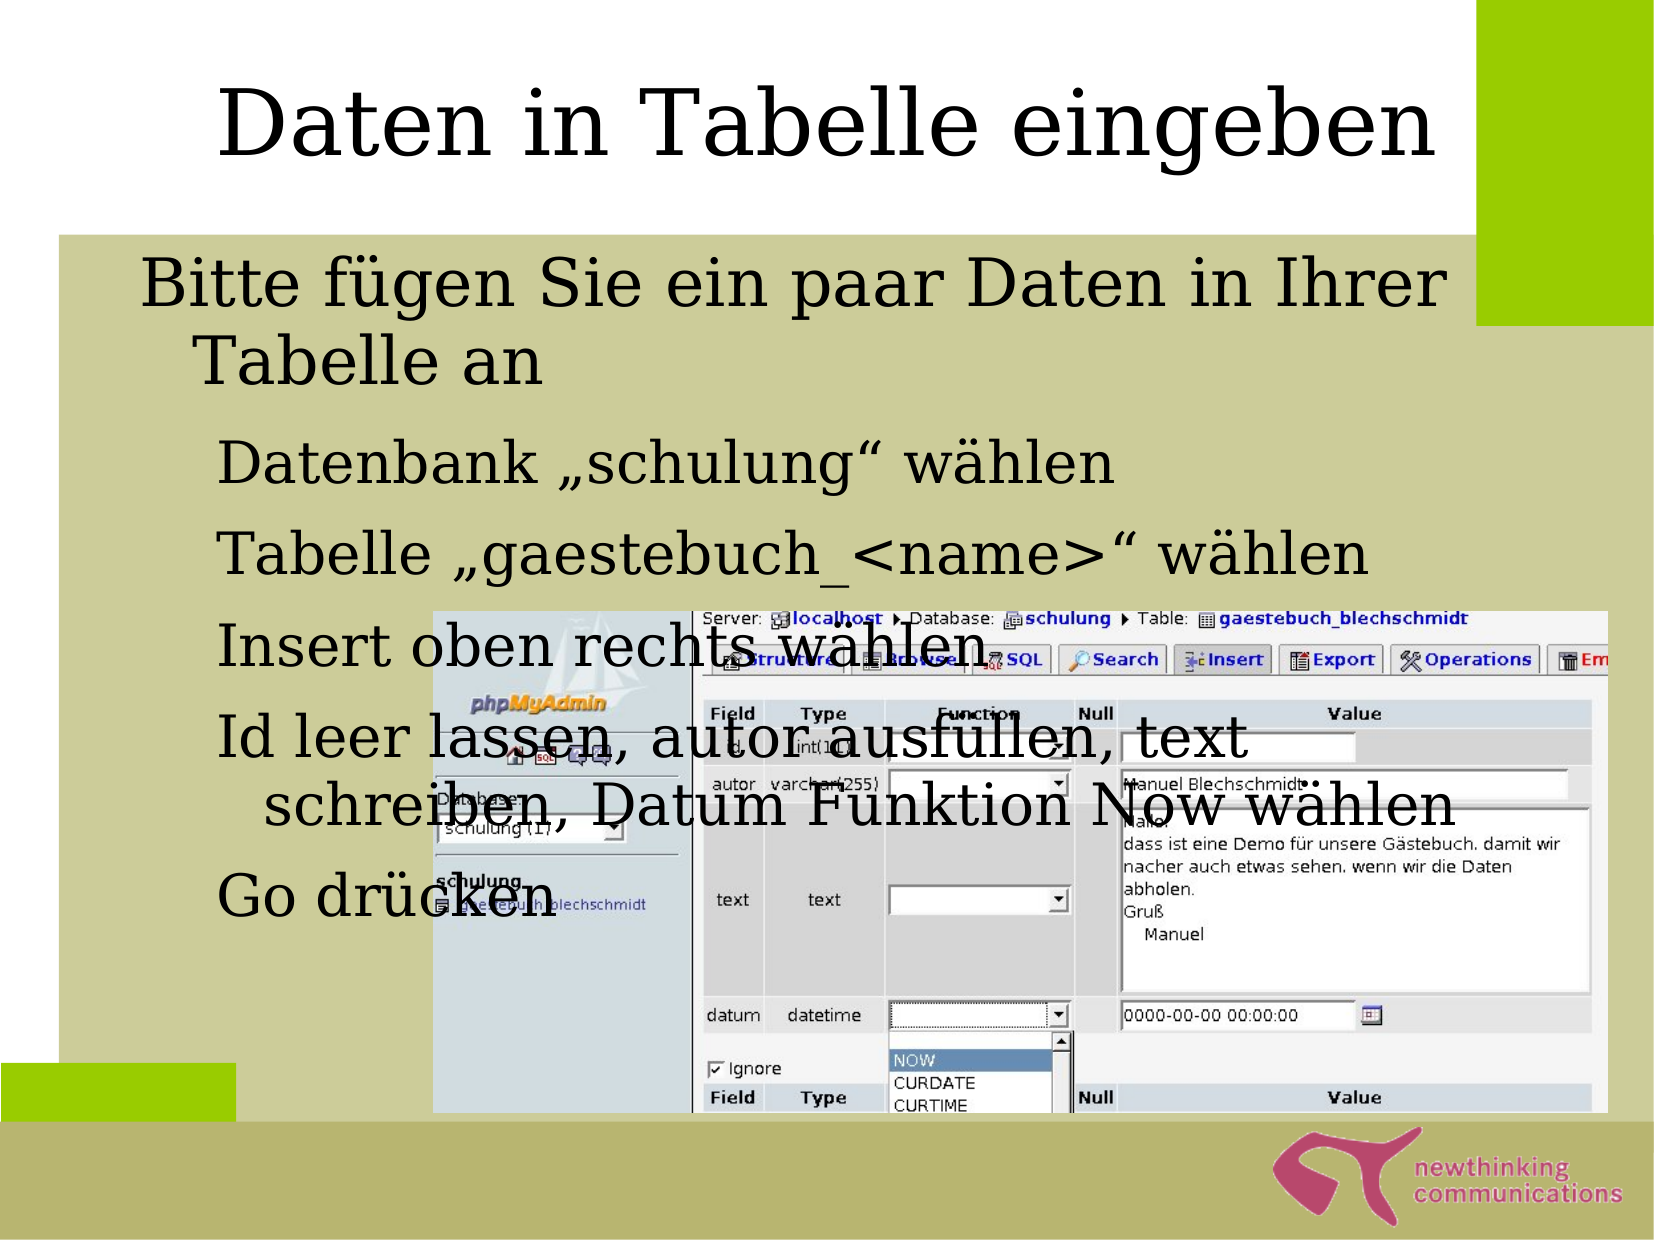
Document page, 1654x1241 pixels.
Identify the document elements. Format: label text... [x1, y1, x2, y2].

picture [433, 611, 1608, 1113]
title Daten in Tabelle eingeben [121, 20, 1534, 228]
list Bitte fügen Sie ein paar Daten in Ihrer Tabelle an Datenbank „schulung“ wählen Tabelle „gaestebuch_<name>“ wählen Insert oben rechts wählen Id leer lassen, autor ausfüllen, text schreiben, Datum Funktion Now wählen Go drücken [121, 244, 1534, 1026]
picture [1273, 1127, 1641, 1241]
